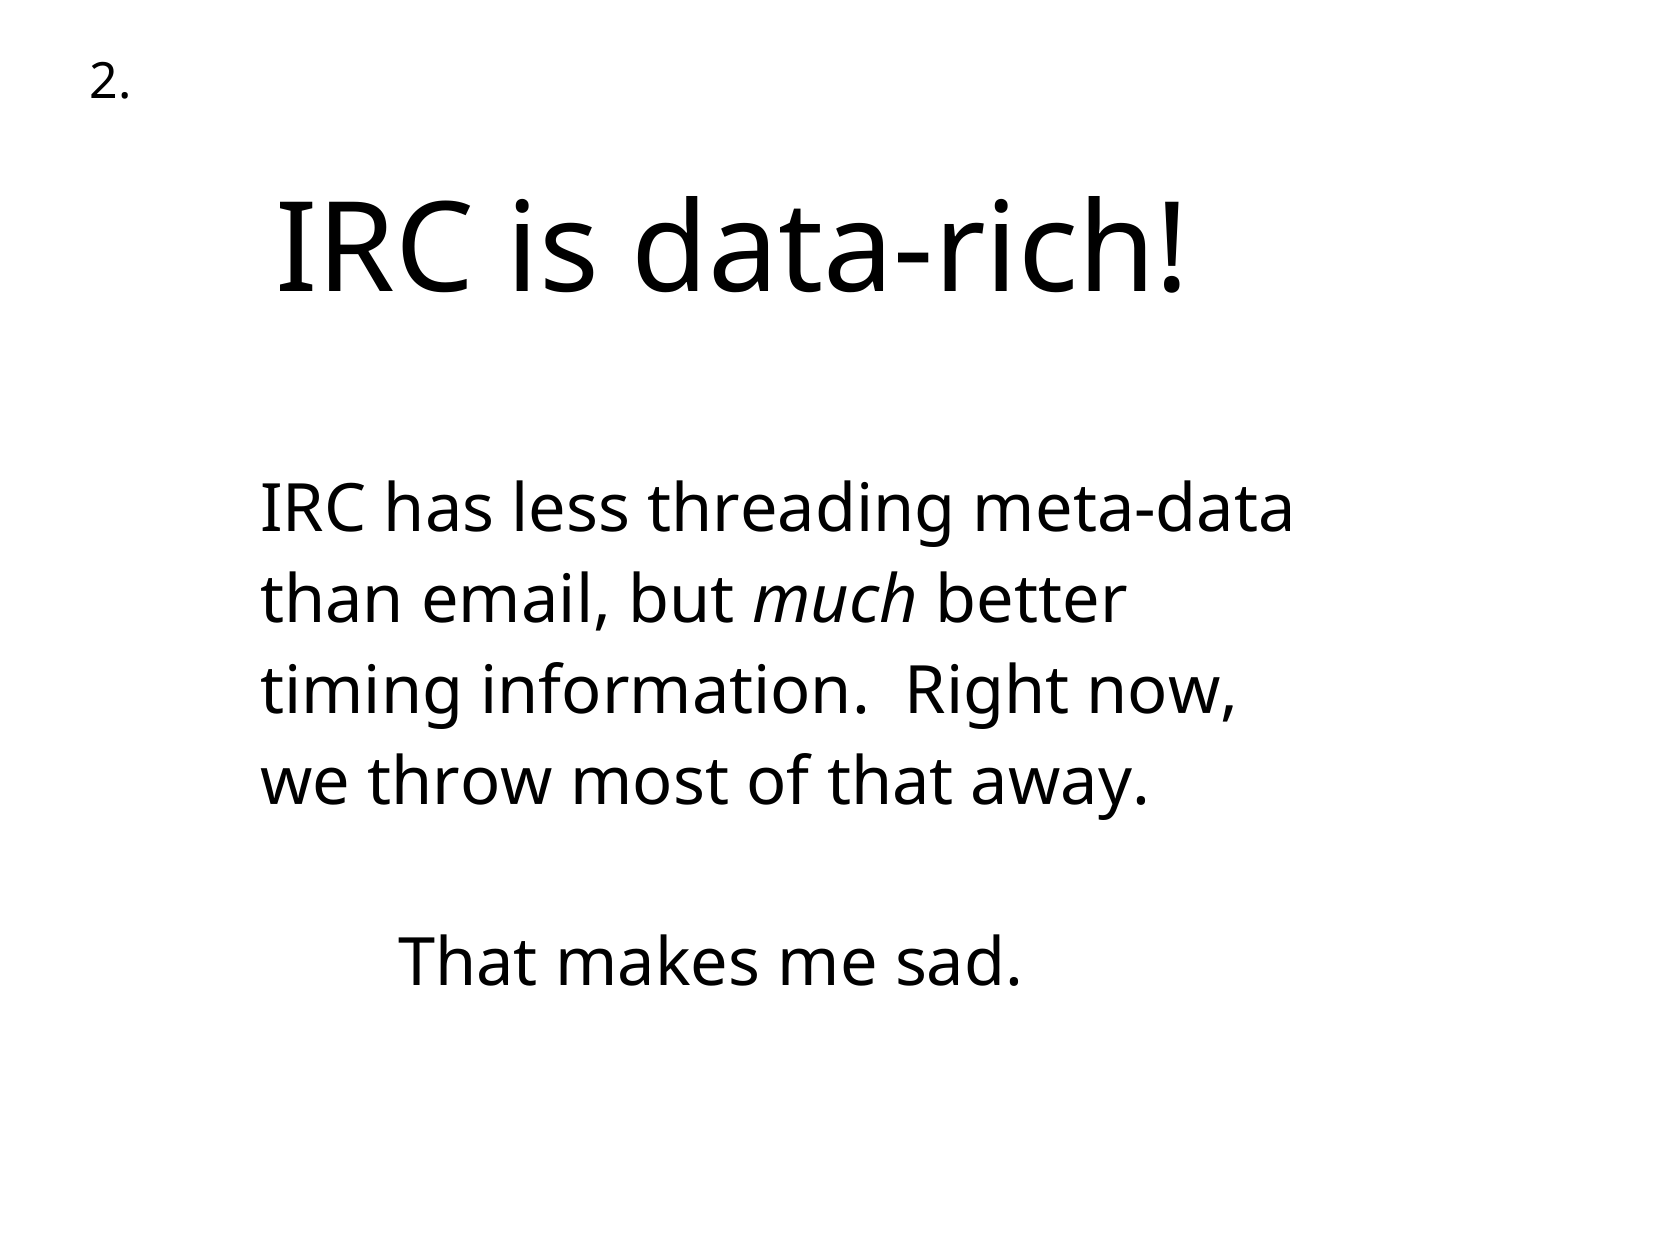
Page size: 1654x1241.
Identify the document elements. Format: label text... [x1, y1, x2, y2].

text_box 2. [75, 37, 152, 114]
text_box IRC is data-rich! [260, 150, 1296, 318]
text_box IRC has less threading meta-data than email, but much better timing information. Right now, we throw most of that away. That makes me sad. [245, 453, 1369, 959]
